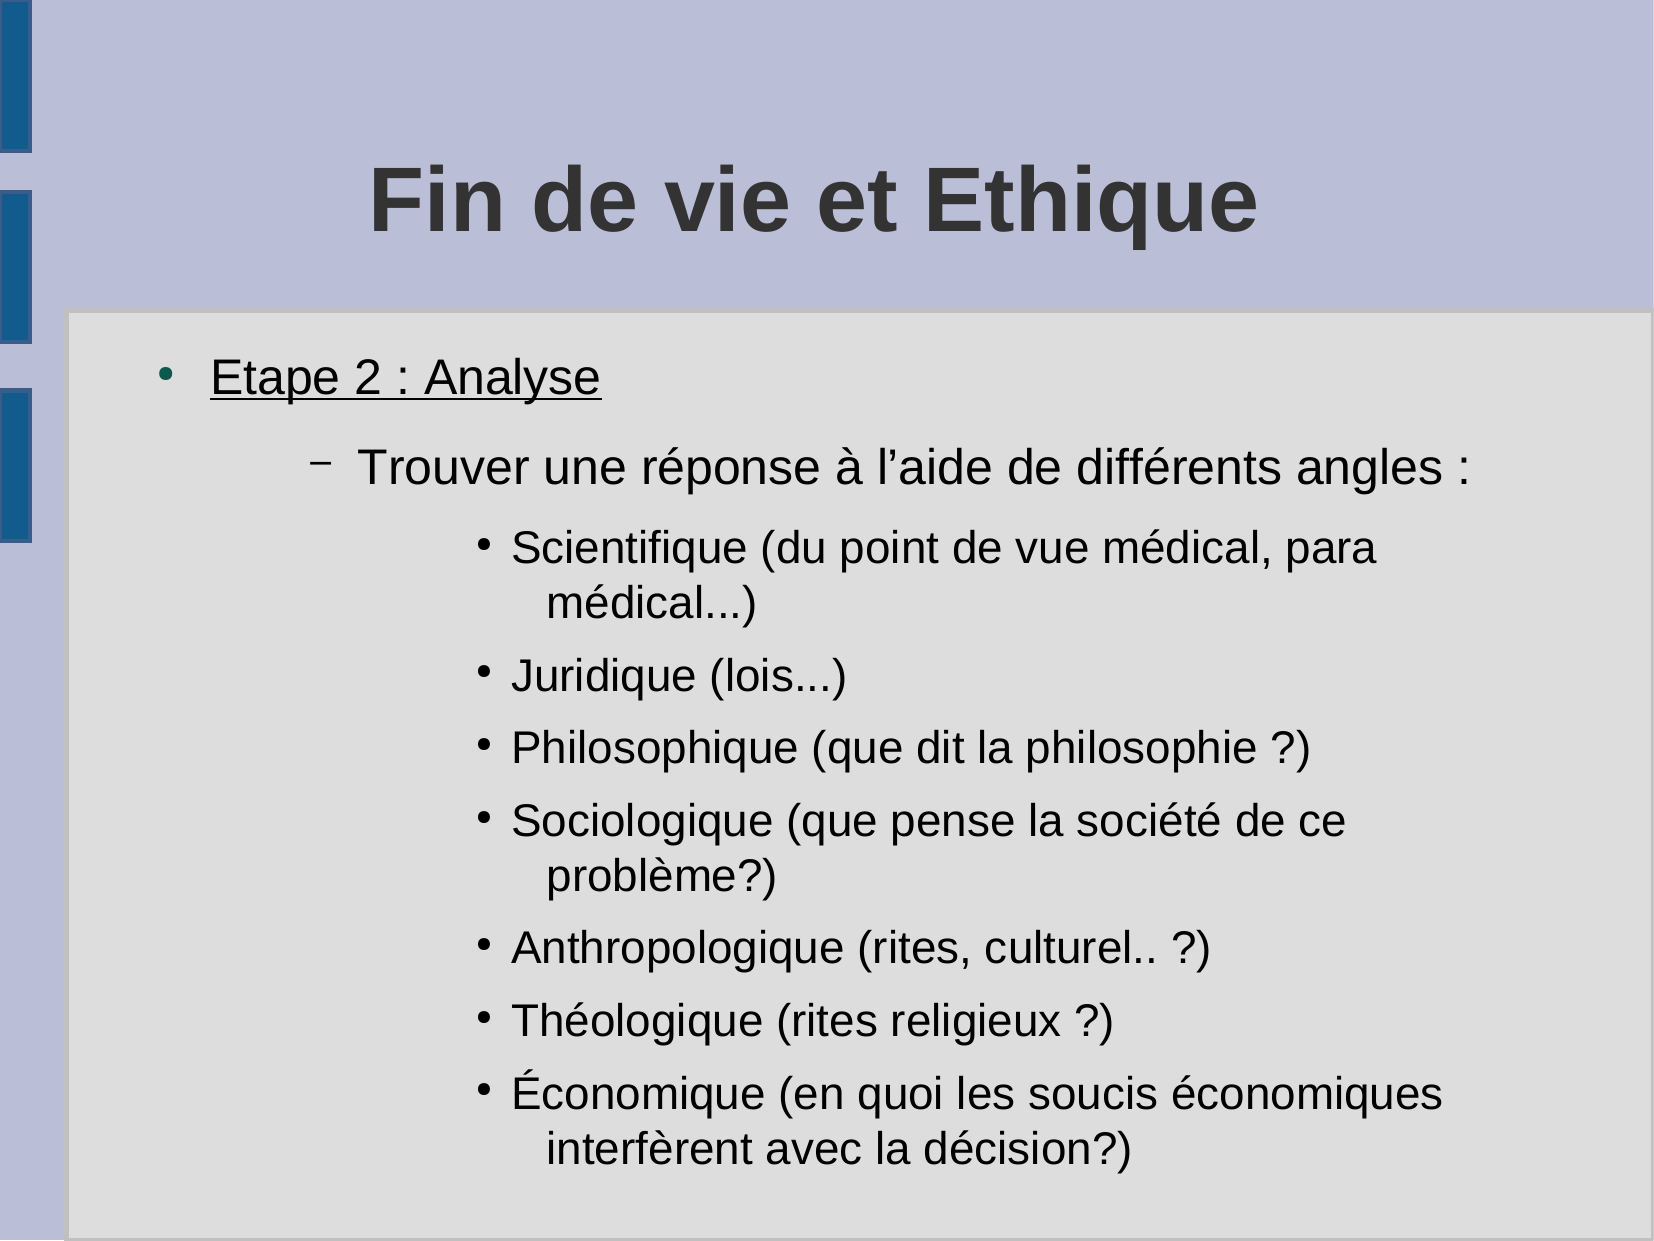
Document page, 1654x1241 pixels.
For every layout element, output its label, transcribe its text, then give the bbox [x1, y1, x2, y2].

list Etape 2 : Analyse Trouver une réponse à l’aide de différents angles : Scientifique (du point de vue médical, para médical...) Juridique (lois...) Philosophique (que dit la philosophie ?) Sociologique (que pense la société de ce problème?) Anthropologique (rites, culturel.. ?) Théologique (rites religieux ?) Économique (en quoi les soucis économiques interfèrent avec la décision?) [121, 344, 1534, 1077]
title Fin de vie et Ethique [121, 139, 1534, 251]
